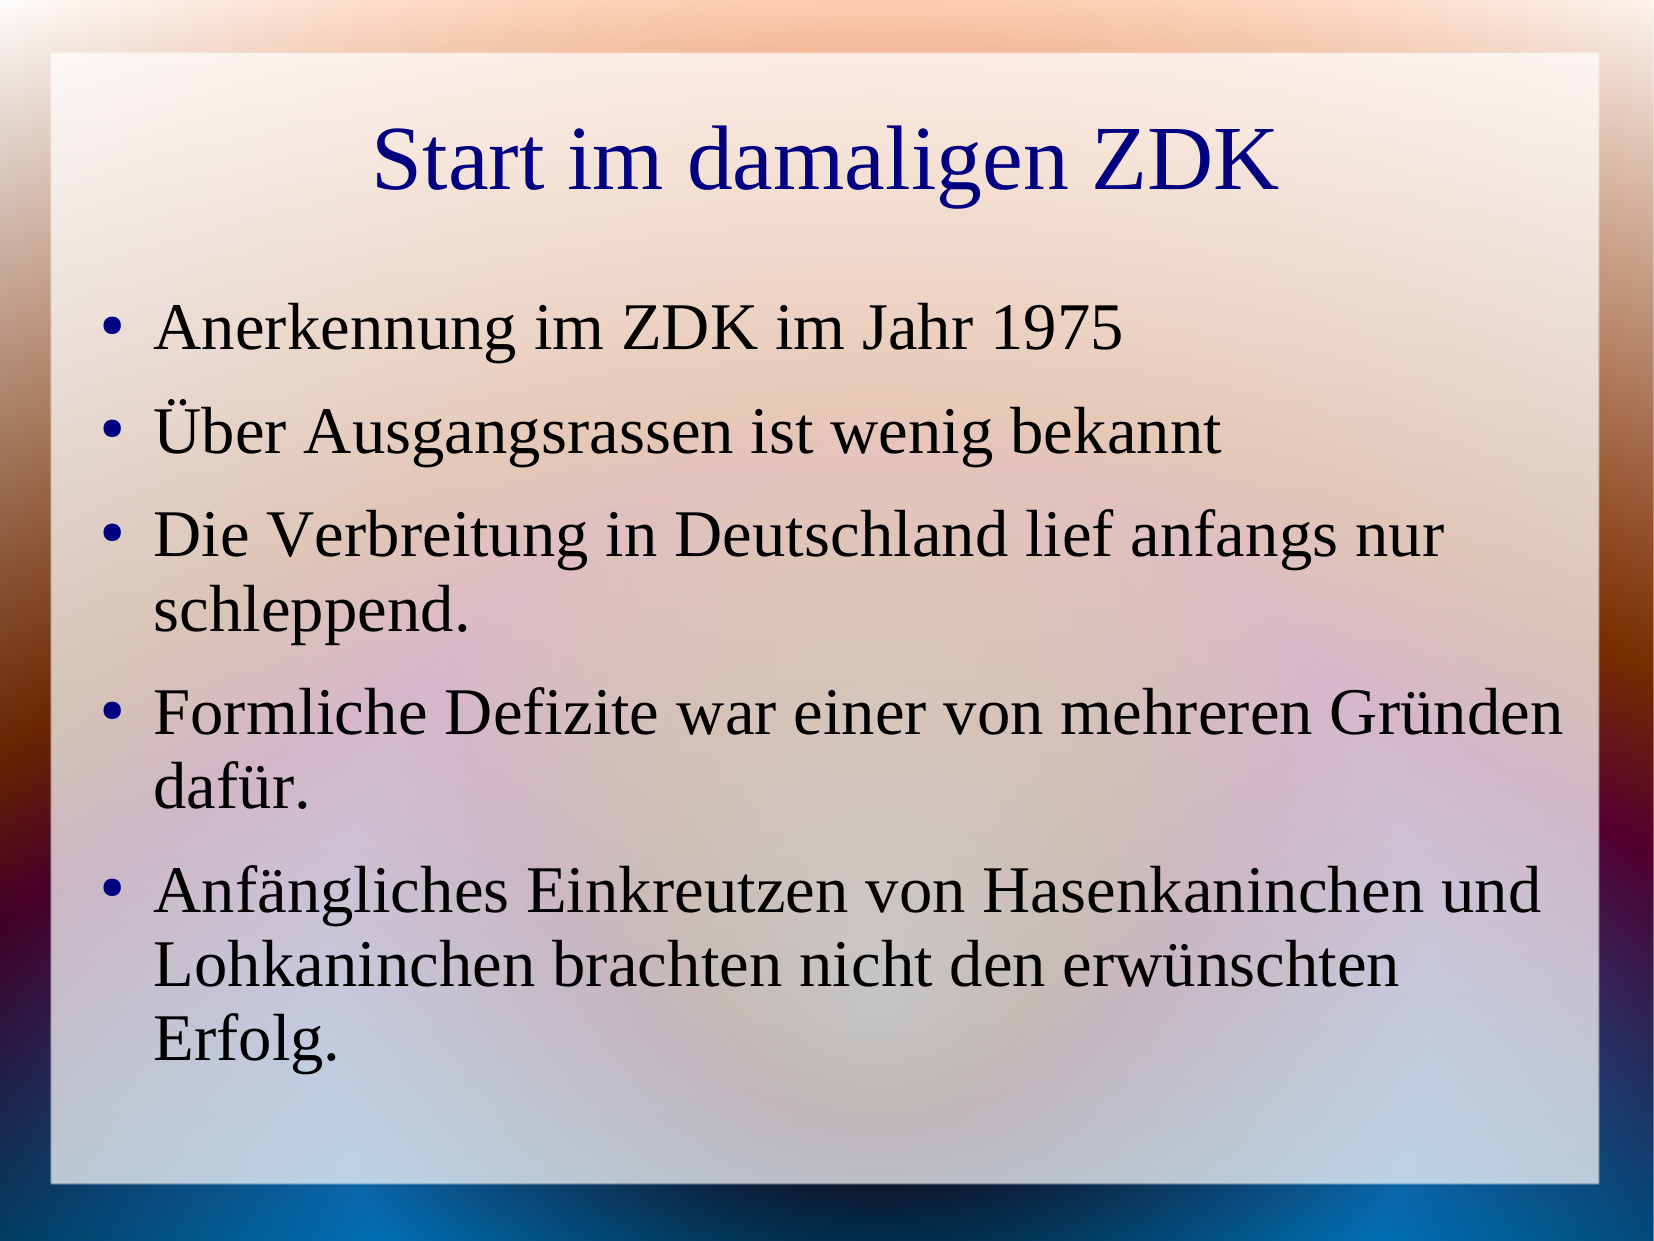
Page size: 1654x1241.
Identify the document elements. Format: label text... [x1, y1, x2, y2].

picture [0, 0, 1654, 1241]
list Anerkennung im ZDK im Jahr 1975 Über Ausgangsrassen ist wenig bekannt Die Verbreitung in Deutschland lief anfangs nur schleppend. Formliche Defizite war einer von mehreren Gründen dafür. Anfängliches Einkreutzen von Hasenkaninchen und Lohkaninchen brachten nicht den erwünschten Erfolg. [82, 290, 1571, 1075]
title Start im damaligen ZDK [82, 62, 1571, 256]
